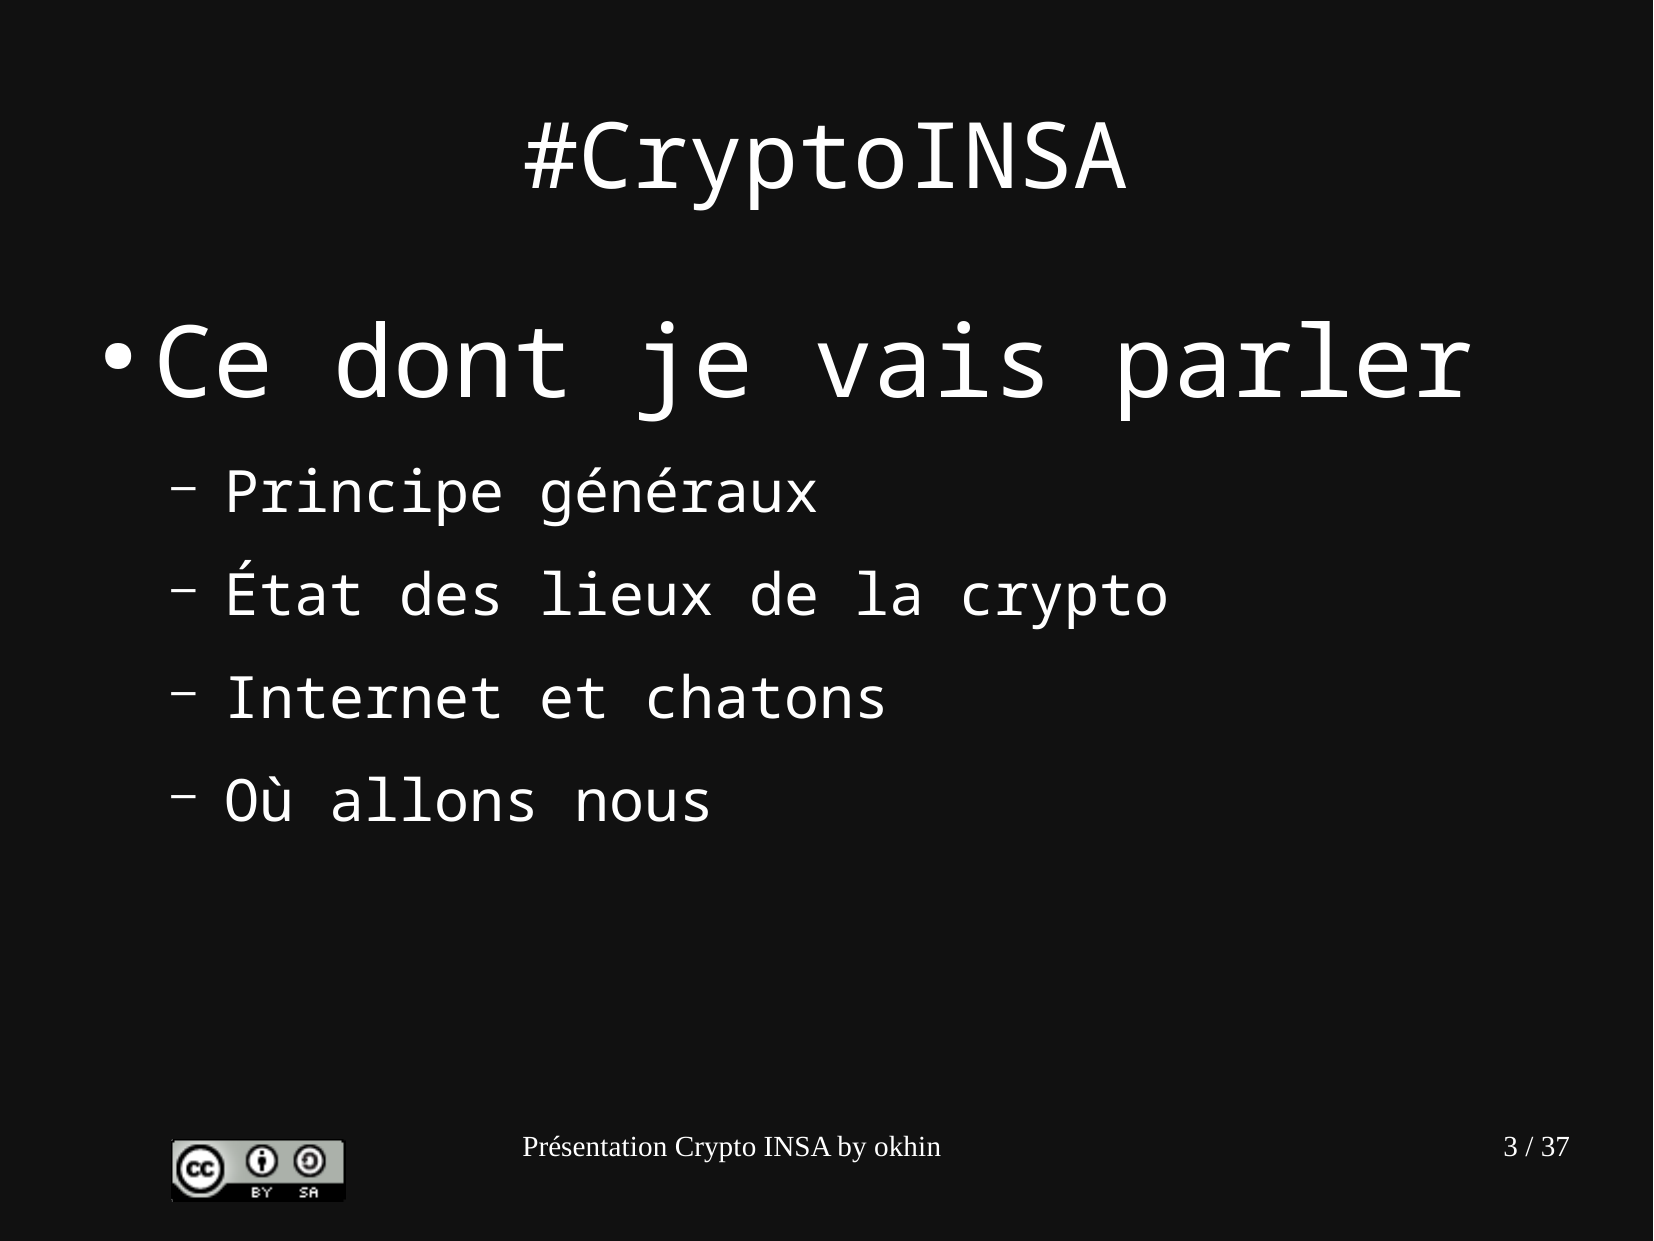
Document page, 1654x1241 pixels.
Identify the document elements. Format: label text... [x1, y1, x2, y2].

title #CryptoINSA [82, 49, 1571, 257]
list Ce dont je vais parler Principe généraux État des lieux de la crypto Internet et chatons Où allons nous [82, 290, 1571, 1010]
picture [171, 1139, 346, 1202]
